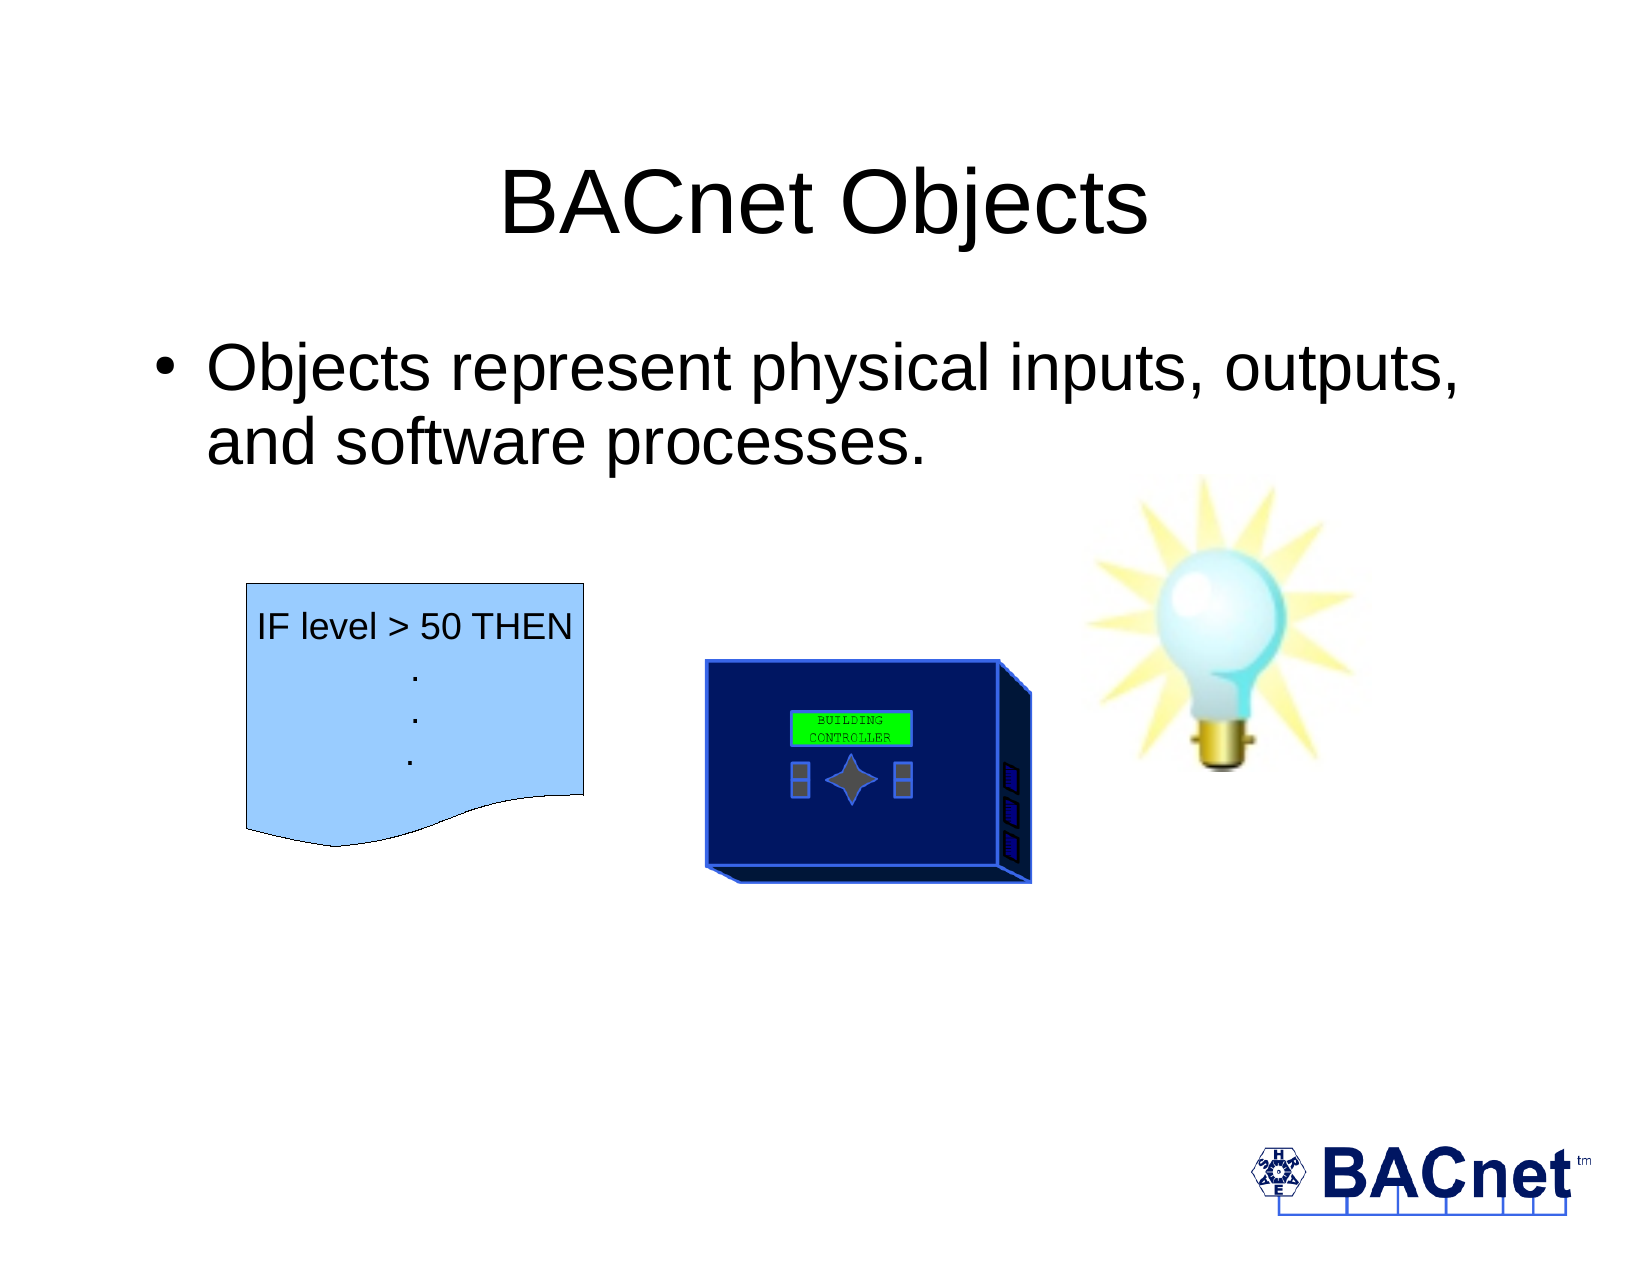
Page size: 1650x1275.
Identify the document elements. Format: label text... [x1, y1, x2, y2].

text_box [705, 659, 1032, 884]
picture [1251, 1146, 1591, 1216]
picture [1071, 474, 1372, 772]
text_box IF level > 50 THEN . . . [246, 583, 584, 847]
title BACnet Objects [135, 105, 1515, 299]
list Objects represent physical inputs, outputs, and software processes. [135, 329, 1515, 547]
